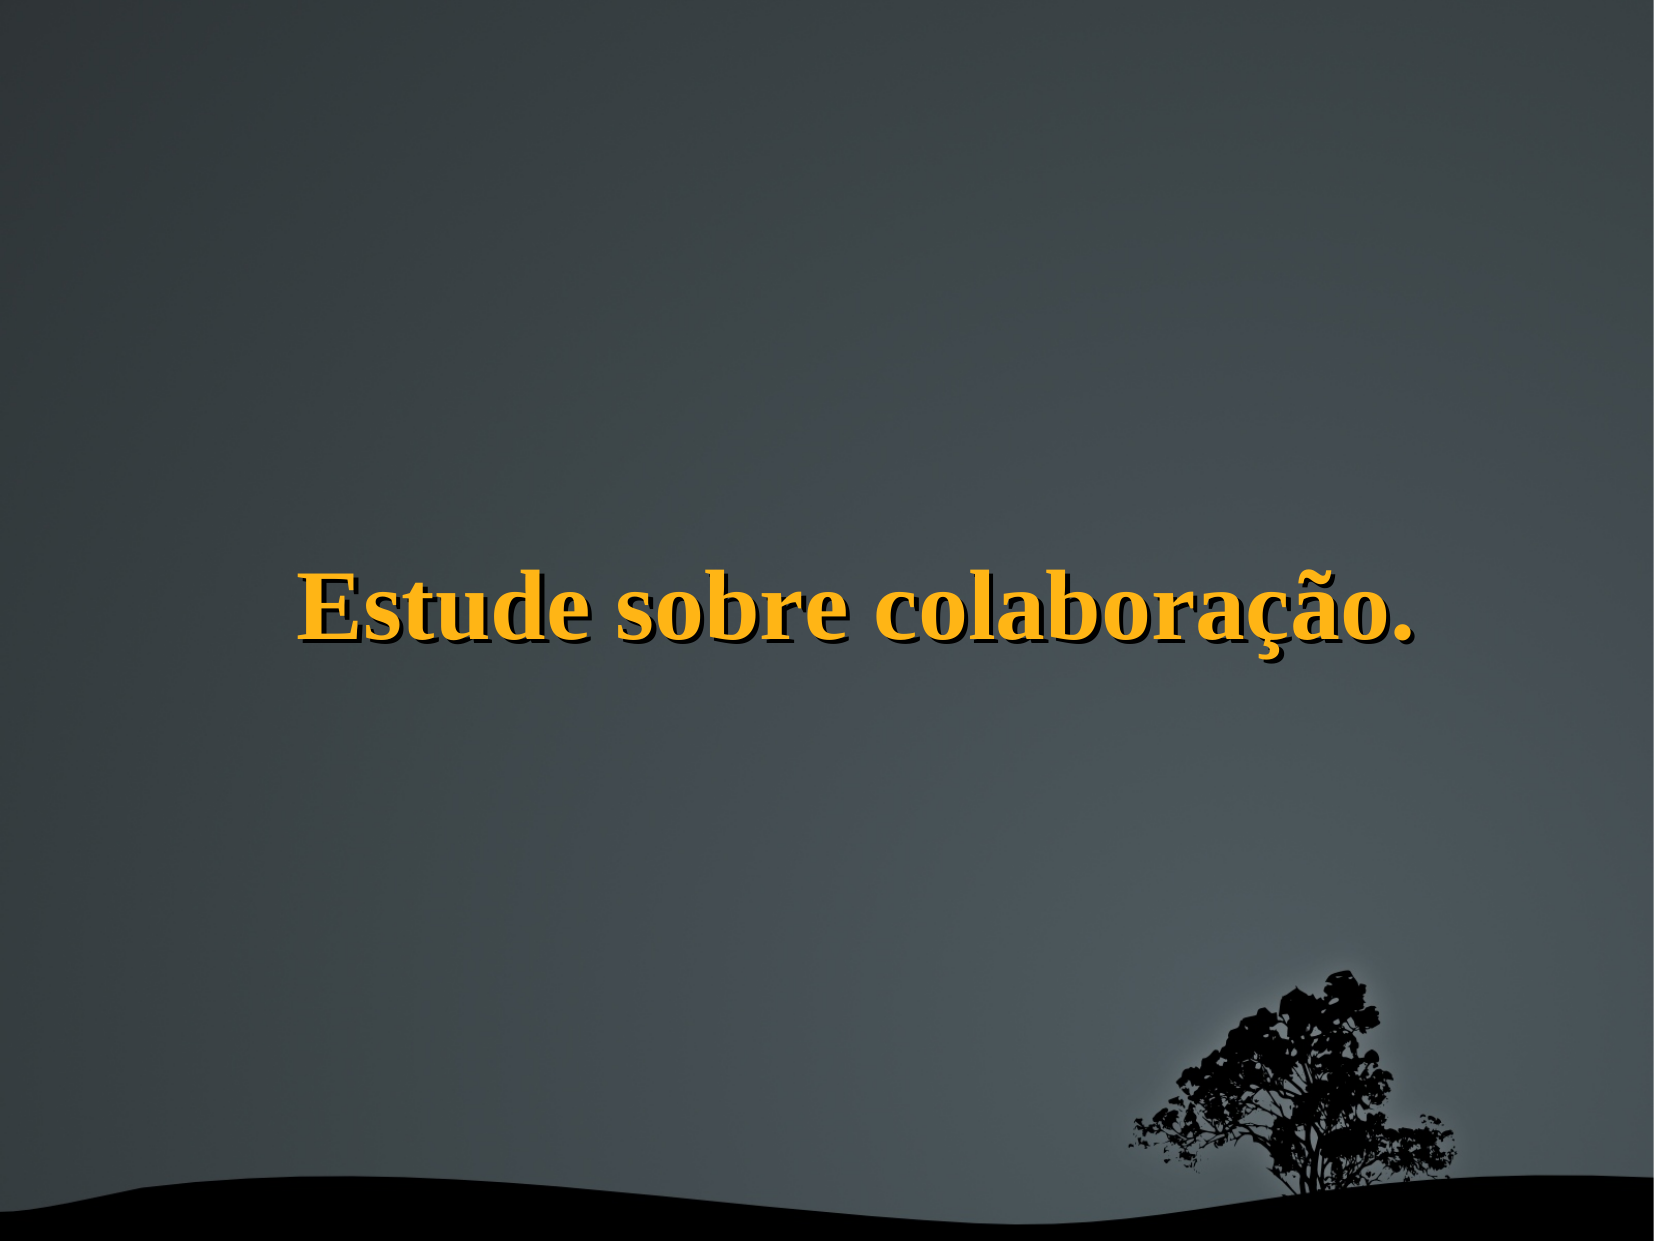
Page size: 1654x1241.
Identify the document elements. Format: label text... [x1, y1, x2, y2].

picture [0, 0, 1654, 1241]
title Estude sobre colaboração. [112, 502, 1601, 710]
